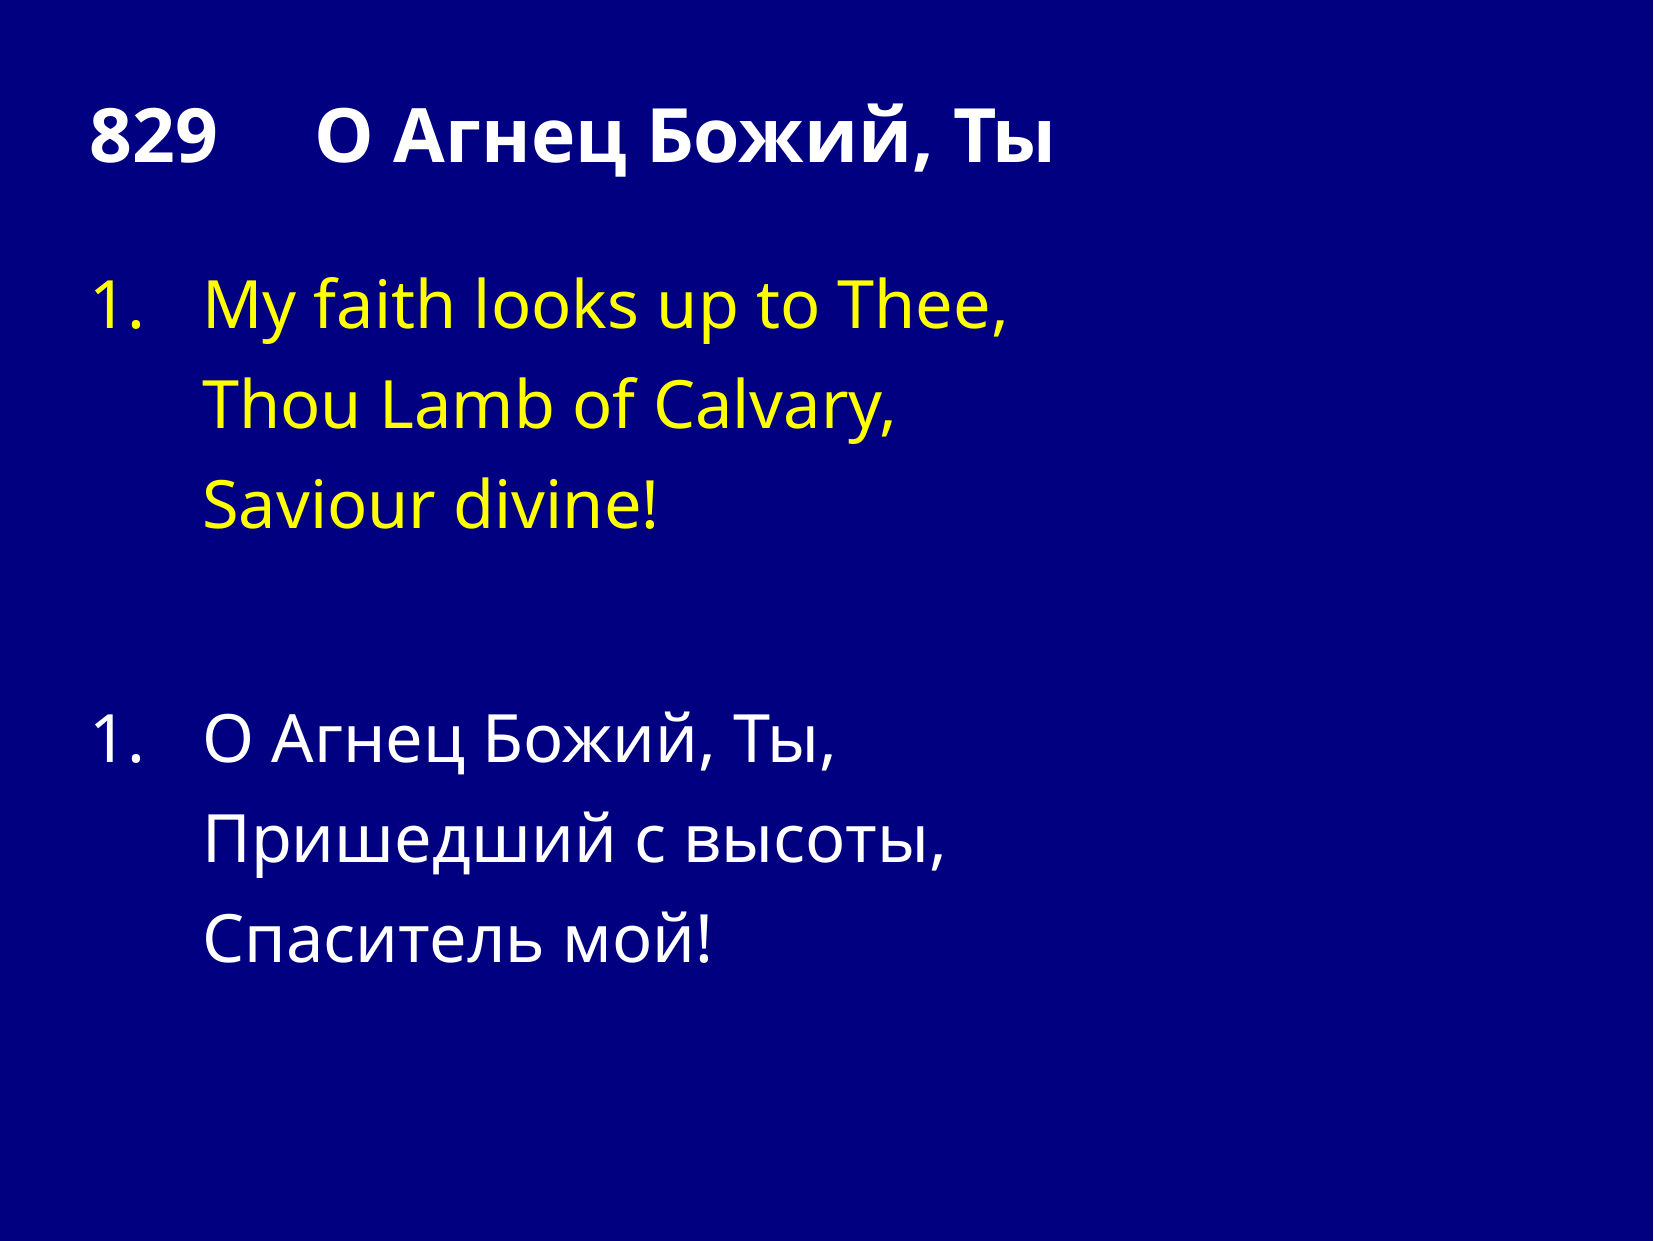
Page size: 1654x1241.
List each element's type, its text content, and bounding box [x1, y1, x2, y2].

text_box 1. My faith looks up to Thee, Thou Lamb of Calvary, Saviour divine! [75, 188, 1576, 638]
text_box 829 О Агнец Божий, Ты [75, 75, 1576, 188]
text_box 1. О Агнец Божий, Ты, Пришедший с высоты, Спаситель мой! [75, 675, 1576, 1163]
